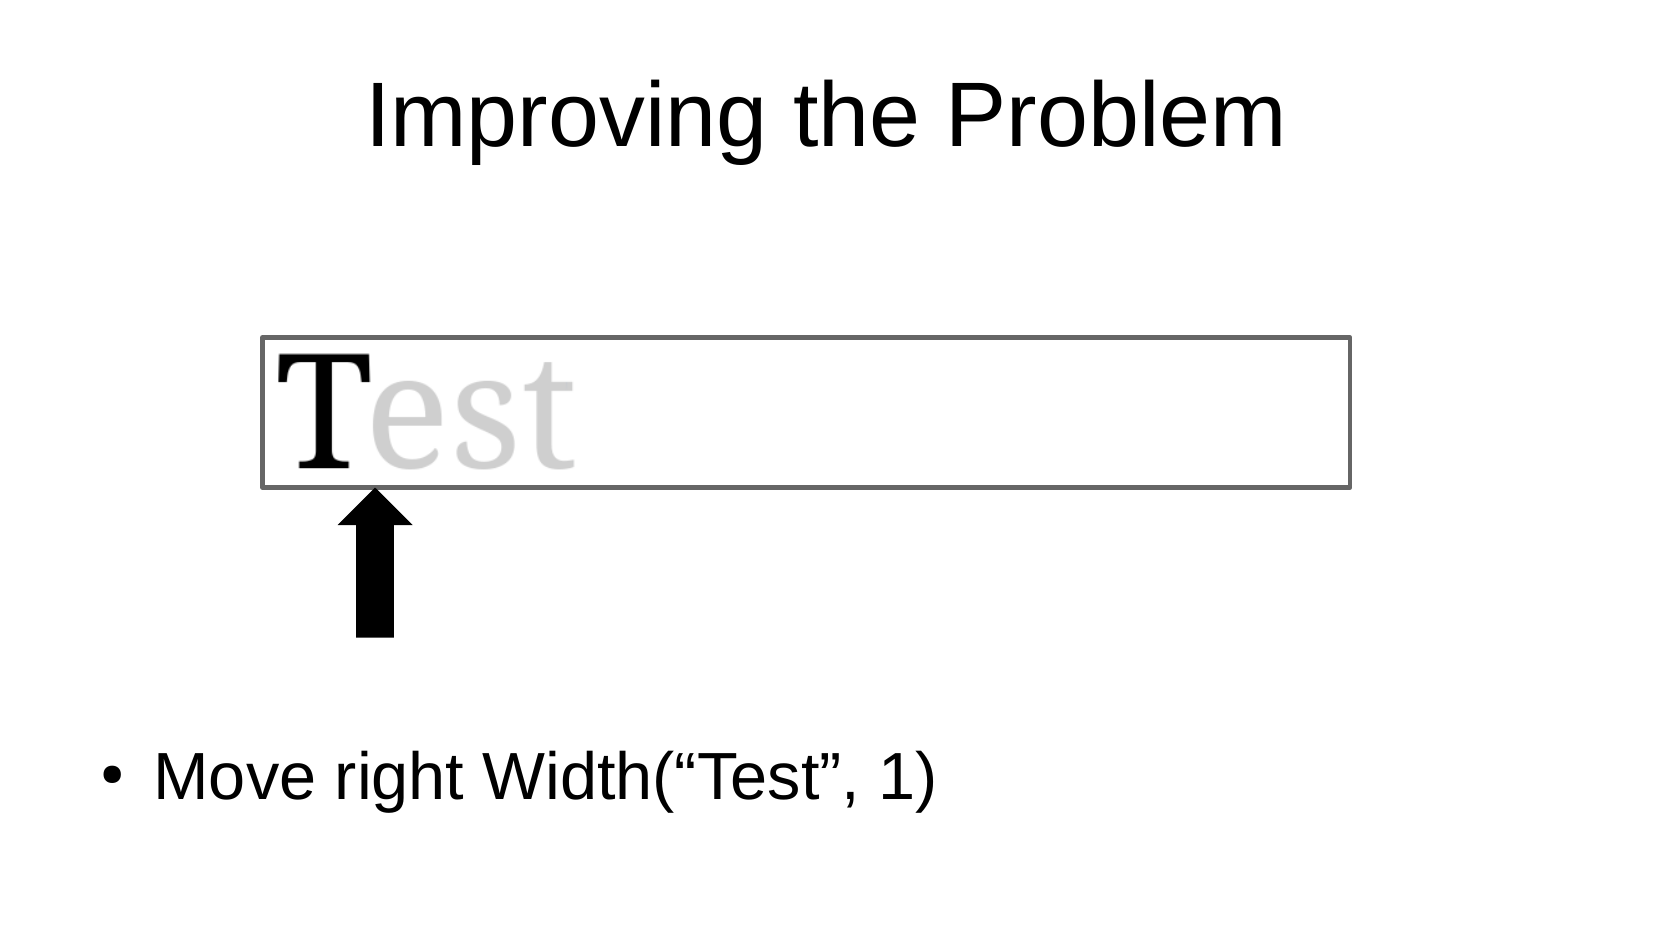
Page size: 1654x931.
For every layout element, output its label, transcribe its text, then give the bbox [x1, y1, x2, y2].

list Move right Width(“Test”, 1) [82, 217, 1571, 901]
text_box [262, 337, 1350, 638]
picture [271, 346, 591, 482]
title Improving the Problem [82, 37, 1571, 193]
